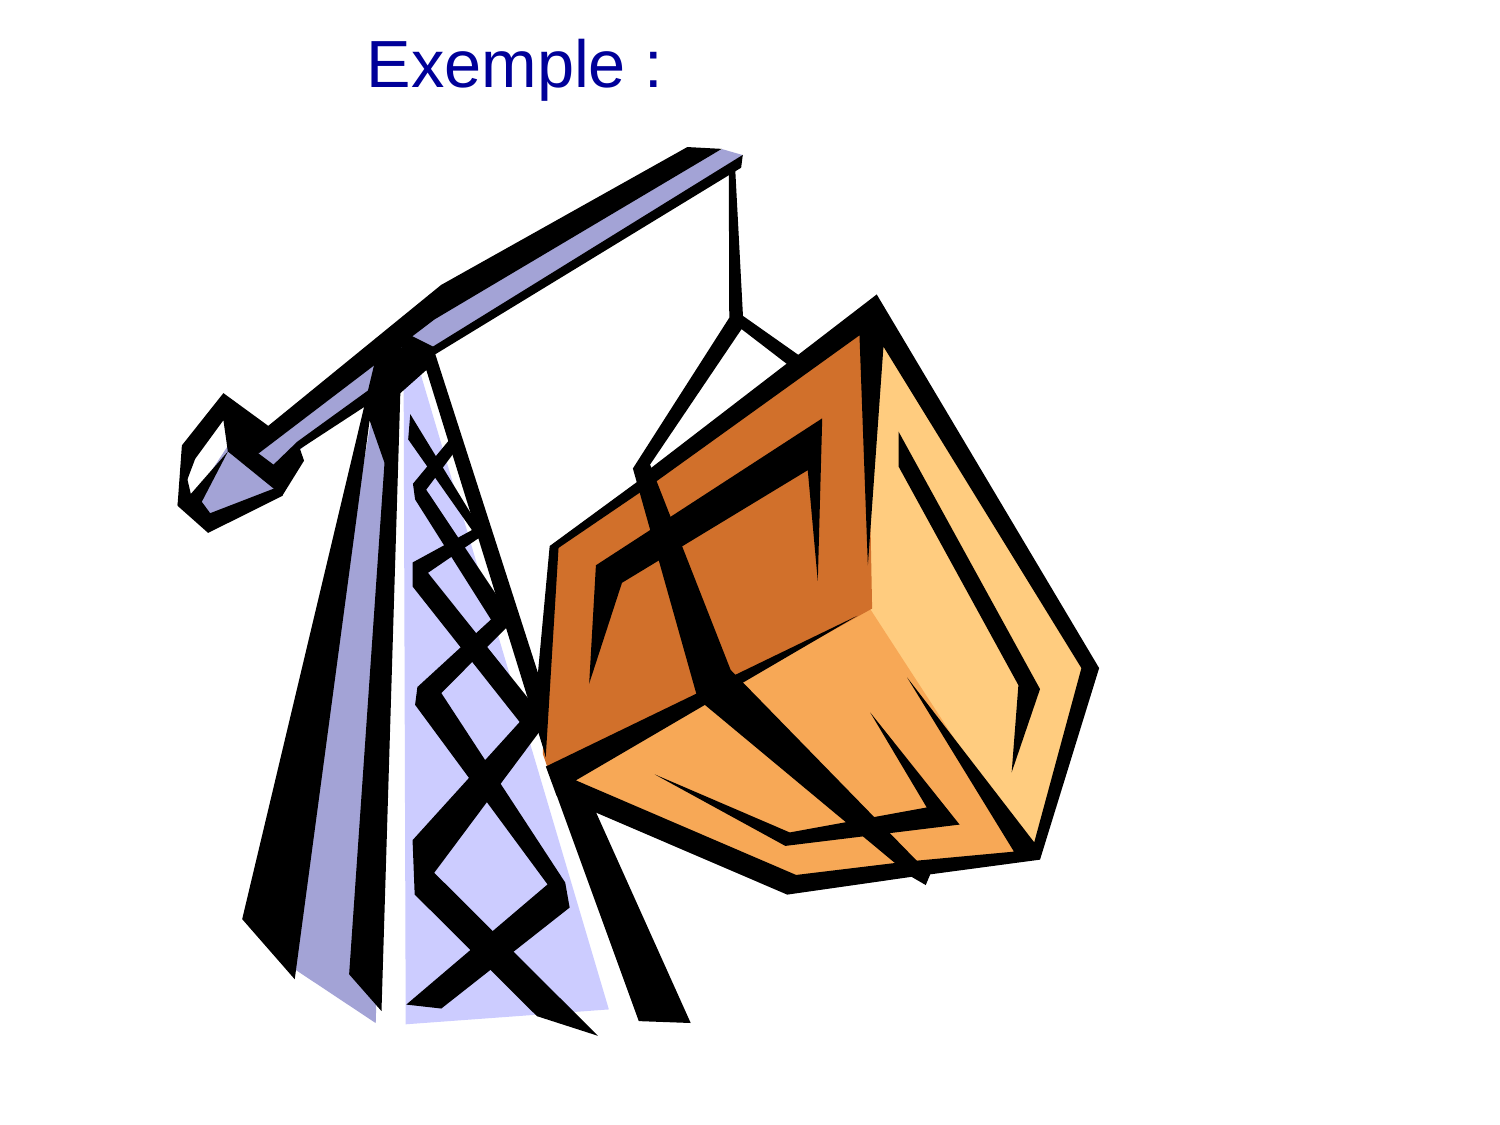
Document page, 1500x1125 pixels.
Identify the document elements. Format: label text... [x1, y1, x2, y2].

text_box Exemple : [352, 12, 679, 109]
text_box [177, 147, 1100, 1036]
